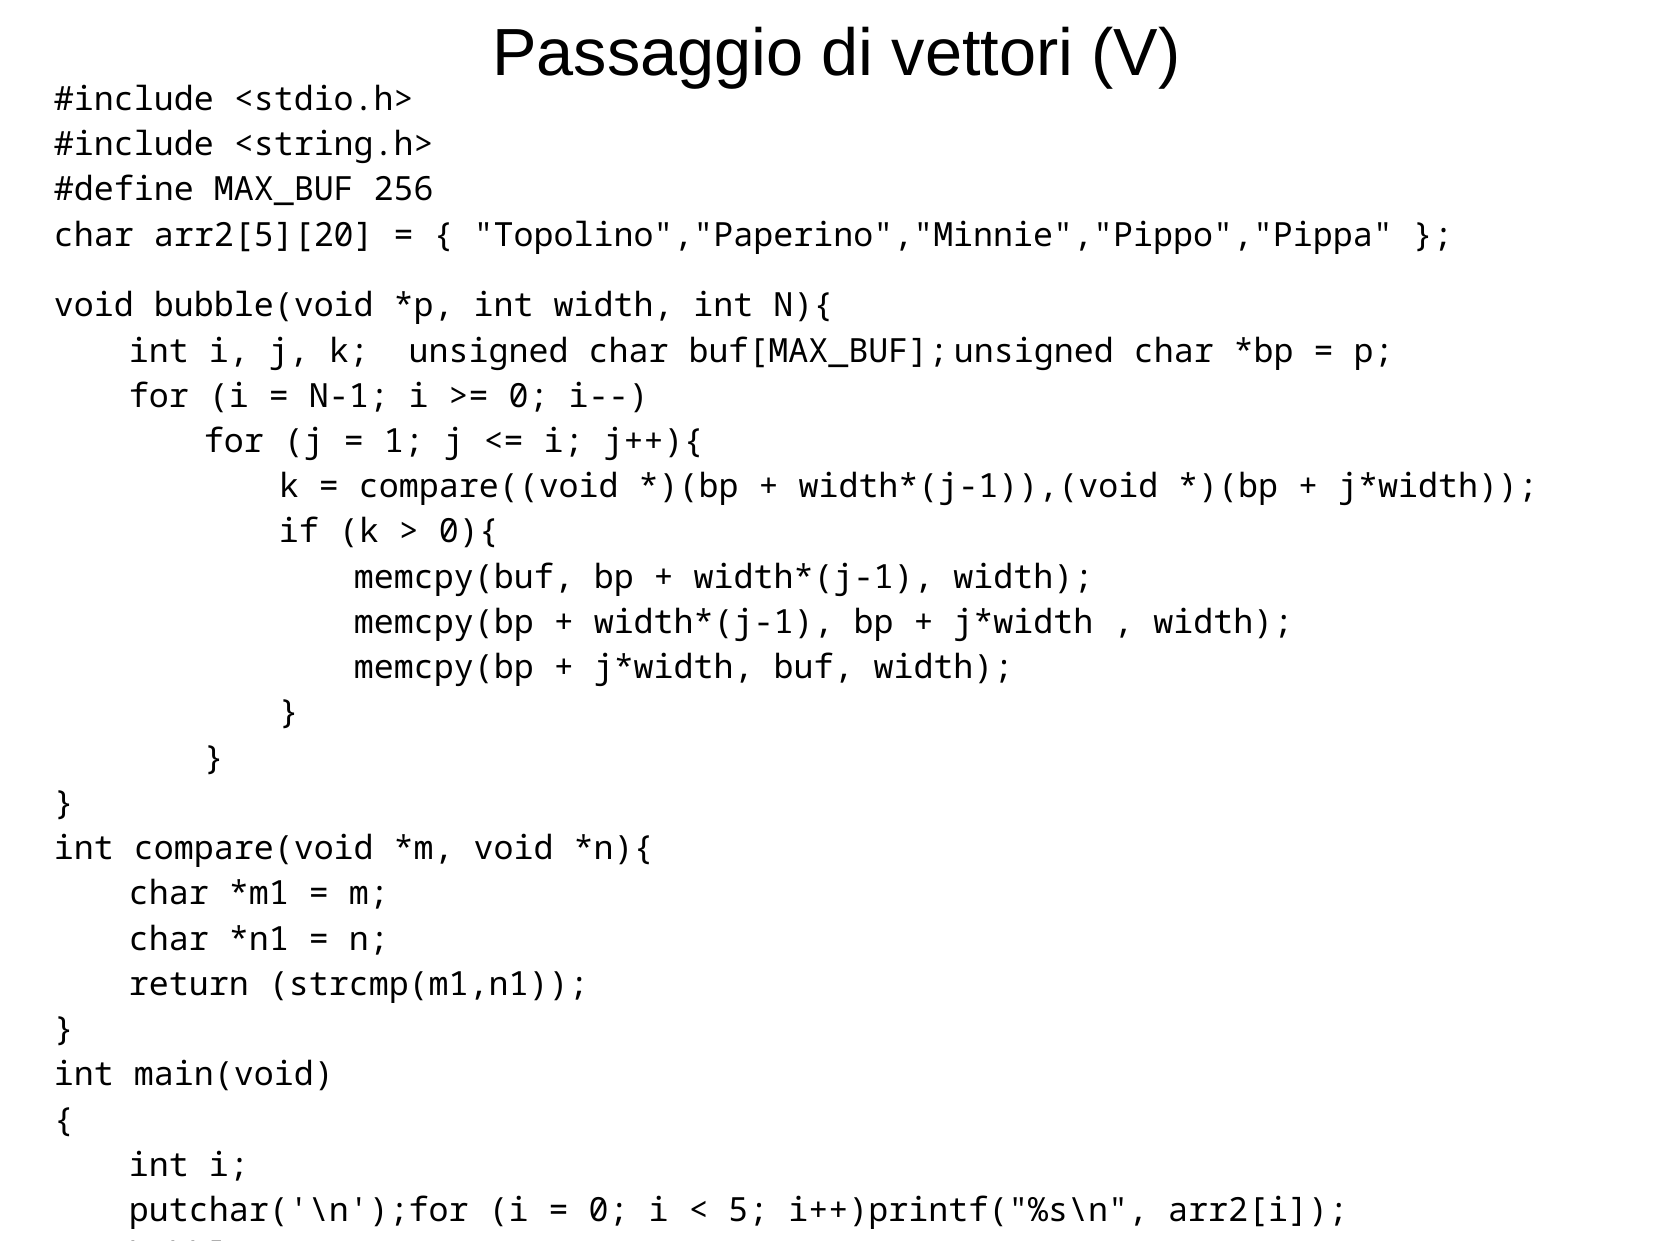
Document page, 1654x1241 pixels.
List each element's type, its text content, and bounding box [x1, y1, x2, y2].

text_box #include <stdio.h> #include <string.h> #define MAX_BUF 256 char arr2[5][20] = { "Topolino","Paperino","Minnie","Pippo","Pippa" }; void bubble(void *p, int width, int N){ int i, j, k; unsigned char buf[MAX_BUF]; unsigned char *bp = p; for (i = N-1; i >= 0; i--) for (j = 1; j <= i; j++){ k = compare((void *)(bp + width*(j-1)),(void *)(bp + j*width)); if (k > 0){ memcpy(buf, bp + width*(j-1), width); memcpy(bp + width*(j-1), bp + j*width , width); memcpy(bp + j*width, buf, width); } } } int compare(void *m, void *n){ char *m1 = m; char *n1 = n; return (strcmp(m1,n1)); } int main(void) { int i; putchar('\n');for (i = 0; i < 5; i++)printf("%s\n", arr2[i]); bubble(arr2, 20, 5); putchar('\n\n');for (i = 0; i < 5; i++)printf("%s\n", arr2[i]); return 0; } [39, 157, 1600, 1228]
title Passaggio di vettori (V) [30, 0, 1621, 157]
